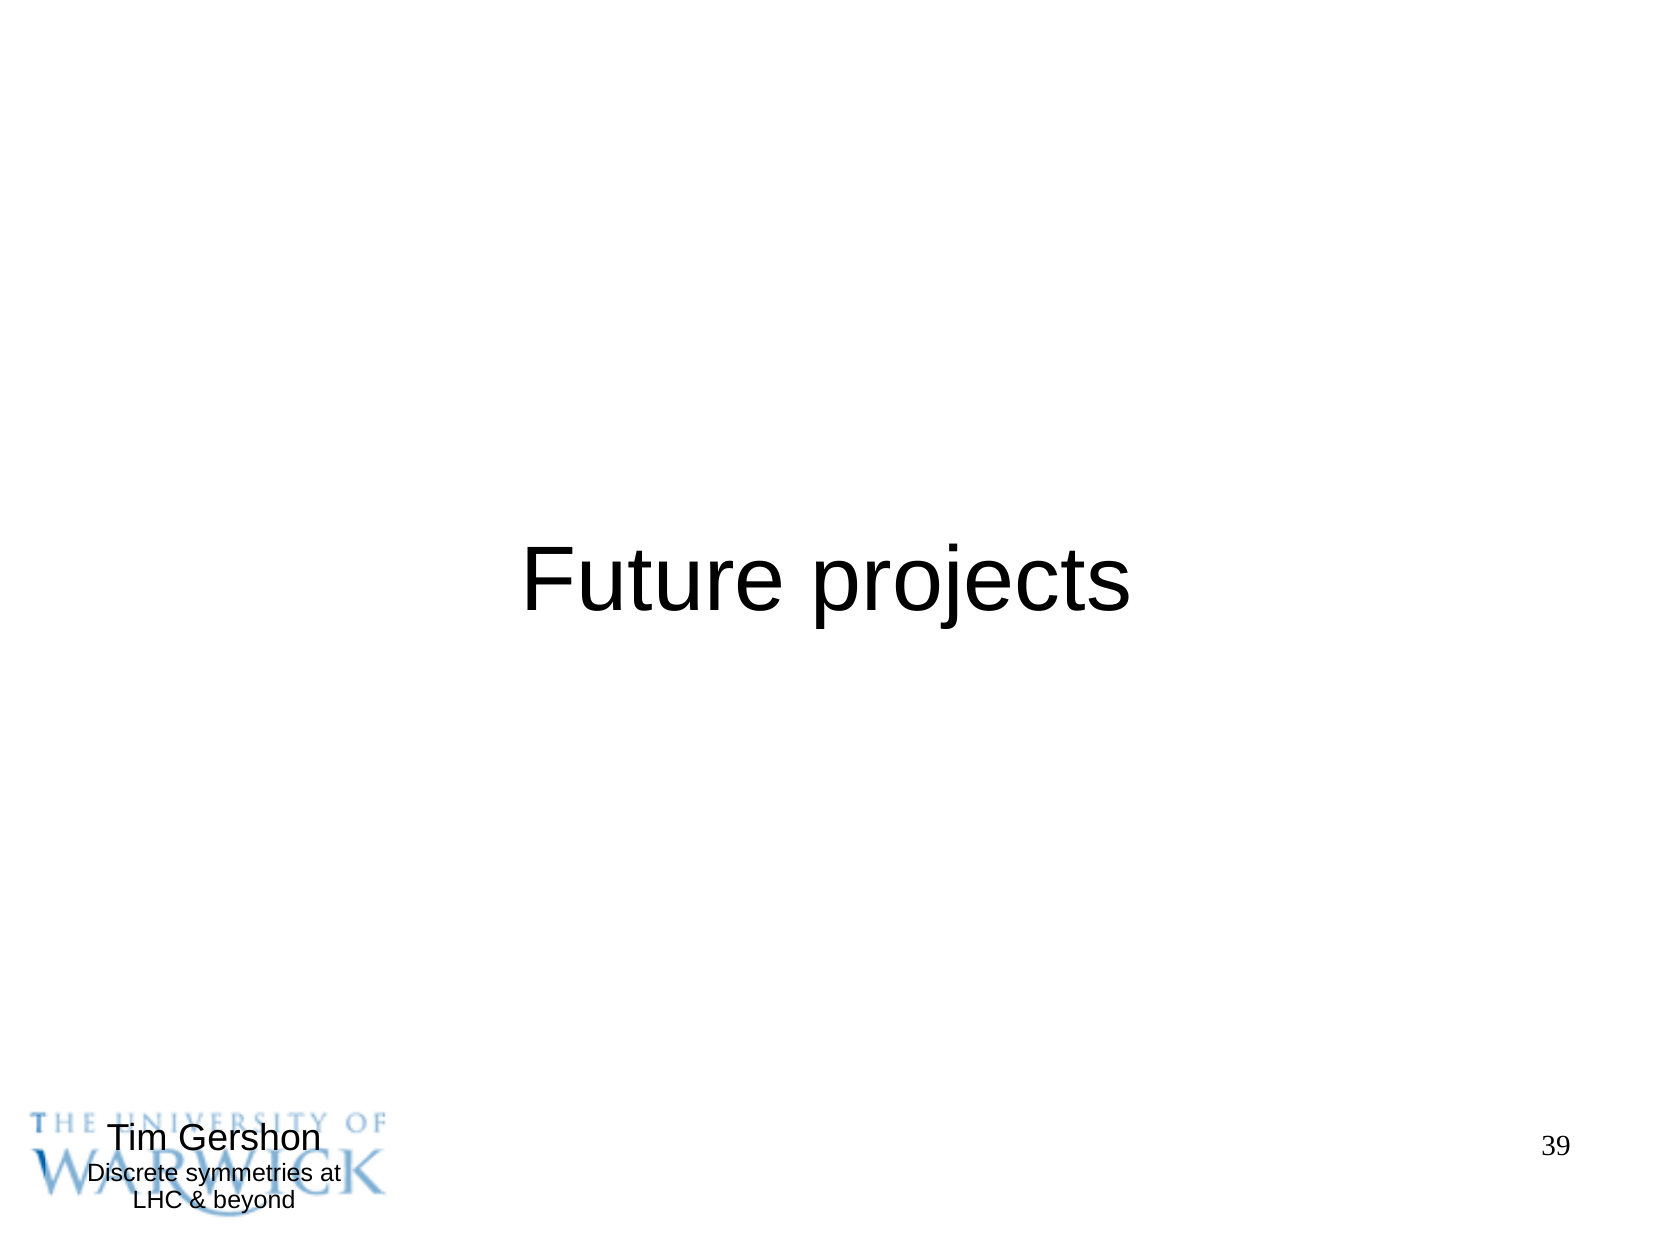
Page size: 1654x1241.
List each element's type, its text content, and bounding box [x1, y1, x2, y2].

picture [19, 1106, 406, 1232]
text_box Tim Gershon Discrete symmetries at LHC & beyond [45, 1108, 383, 1222]
subtitle Future projects [82, 56, 1571, 1102]
